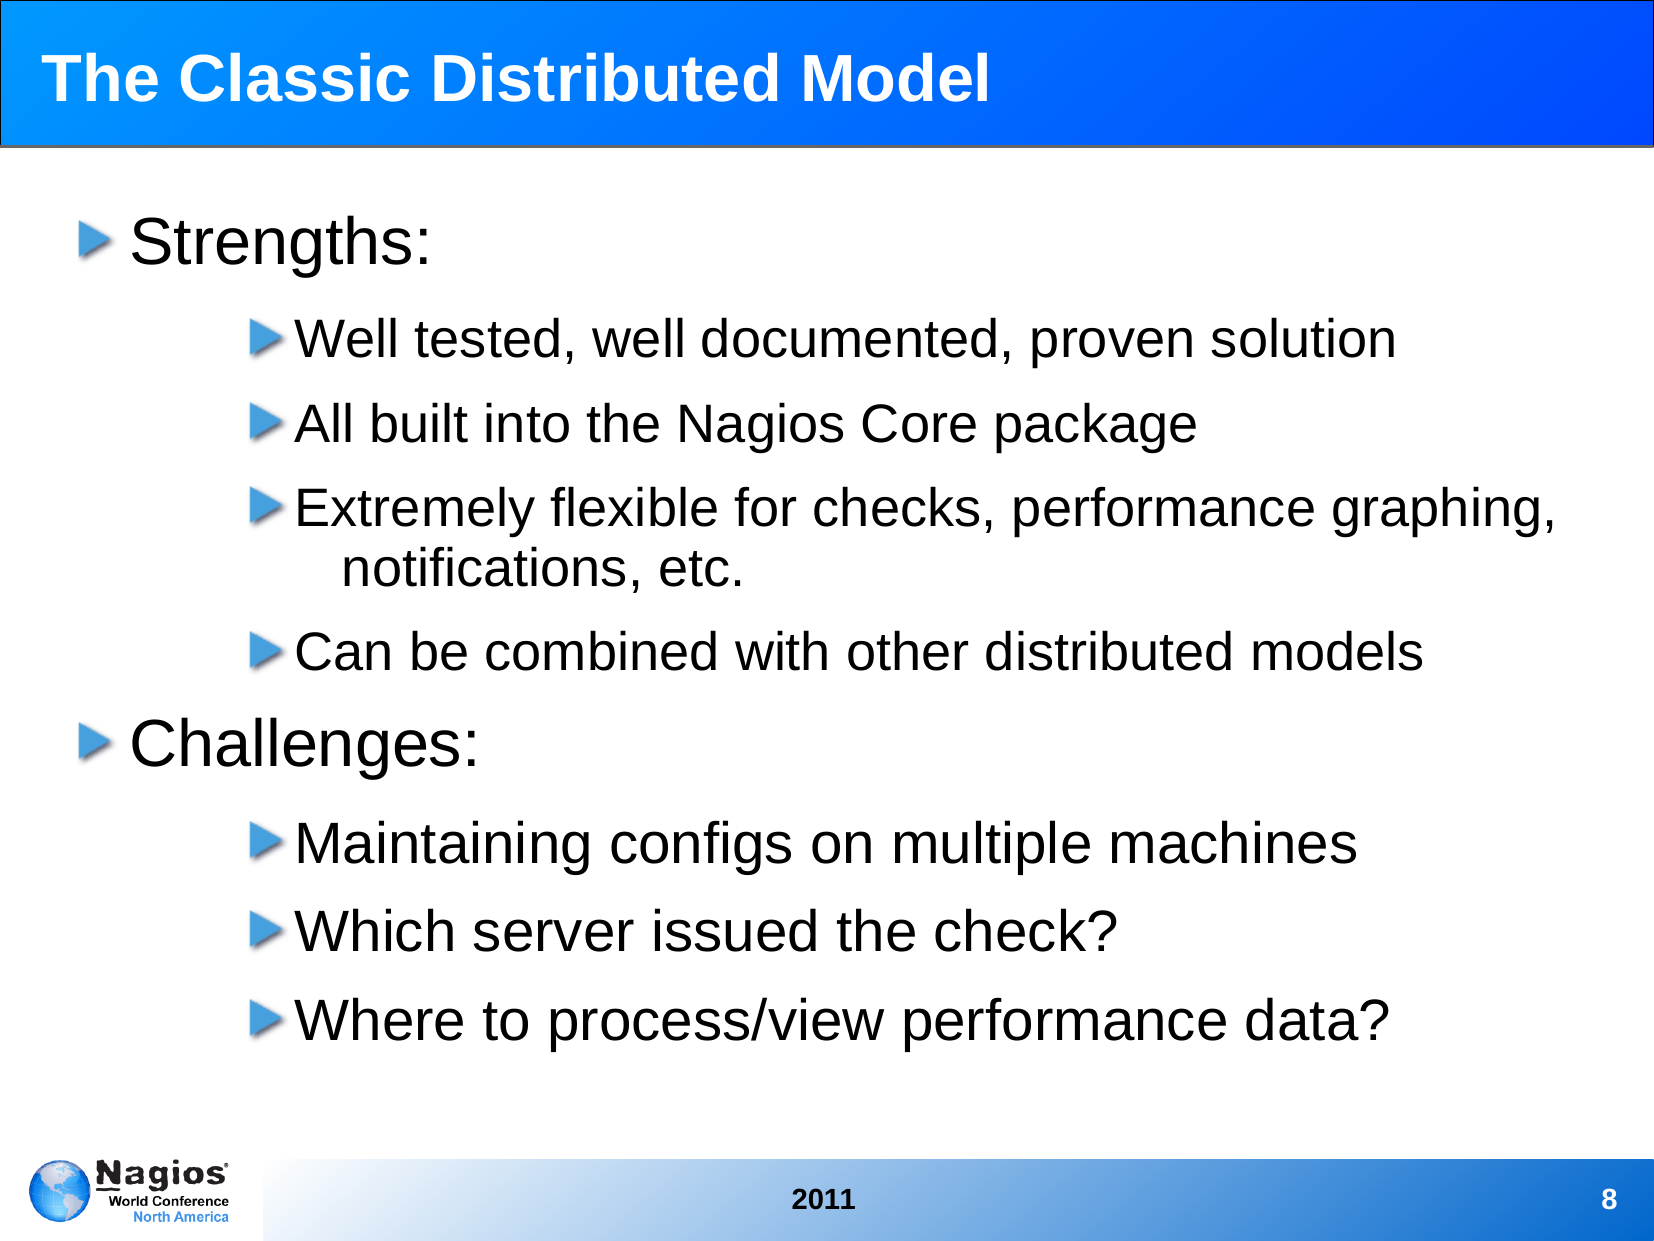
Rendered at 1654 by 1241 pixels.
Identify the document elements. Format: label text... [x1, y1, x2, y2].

title The Classic Distributed Model [41, 29, 1248, 127]
picture [29, 1159, 229, 1235]
list Strengths: Well tested, well documented, proven solution All built into the Nagios Core package Extremely flexible for checks, performance graphing, notifications, etc. Can be combined with other distributed models Challenges: Maintaining configs on multiple machines Which server issued the check? Where to process/view performance data? [58, 204, 1599, 1137]
